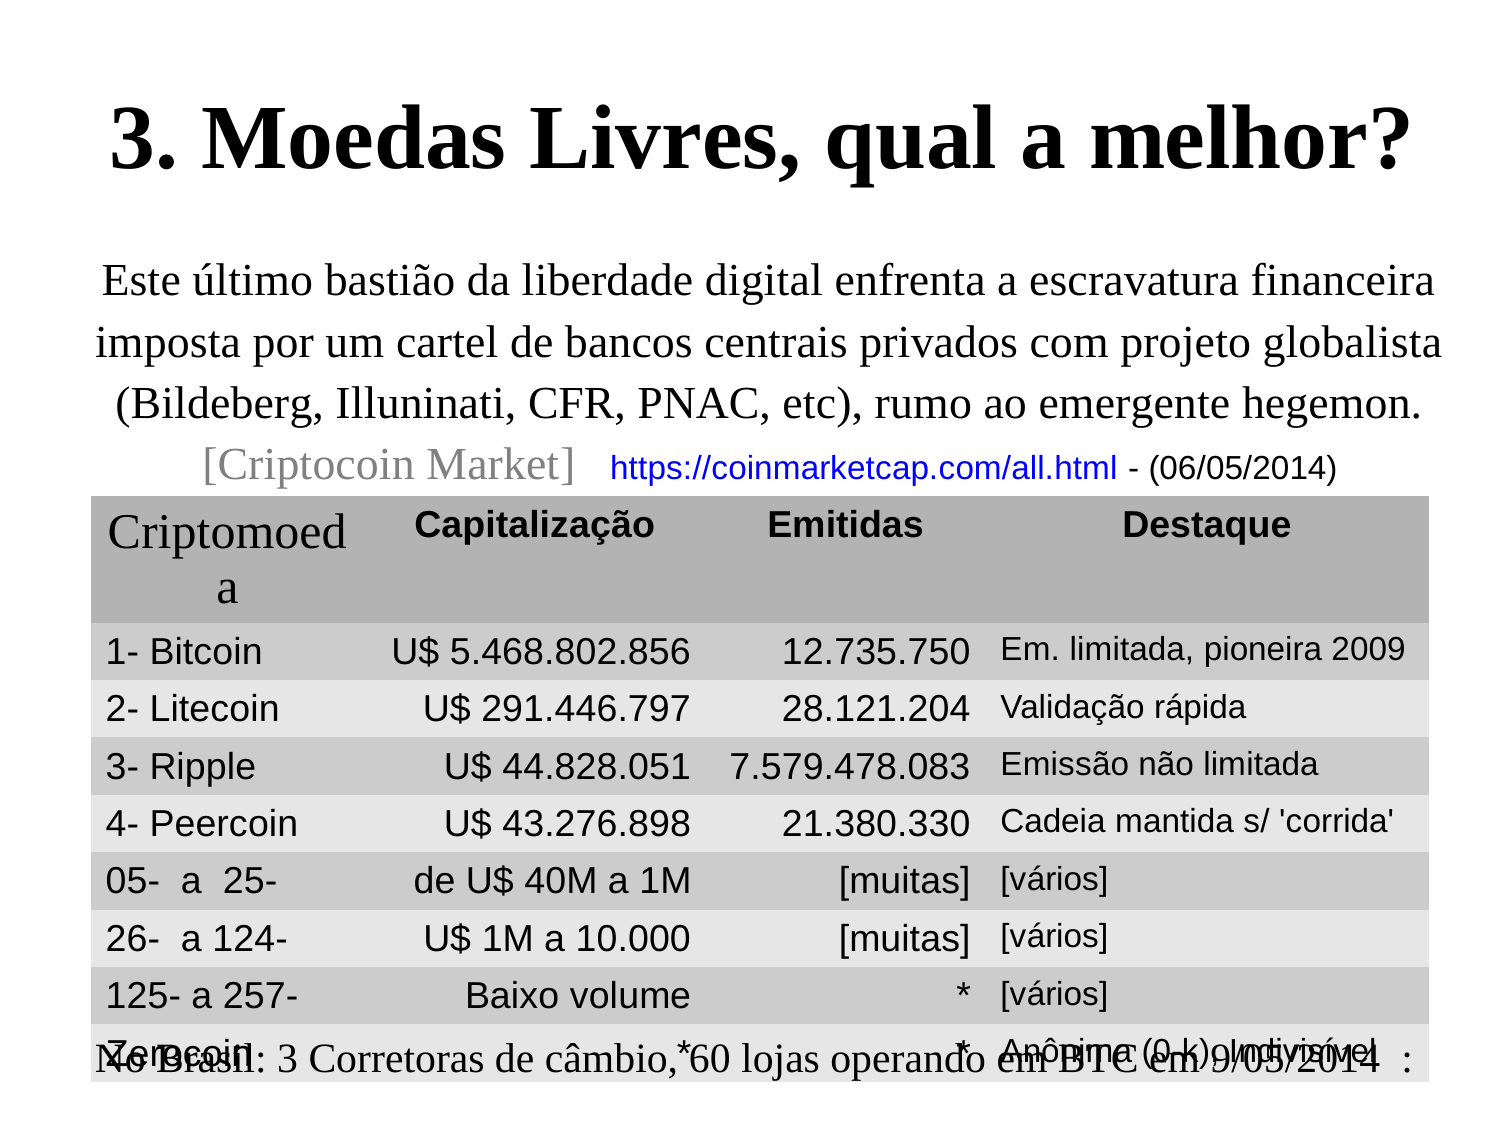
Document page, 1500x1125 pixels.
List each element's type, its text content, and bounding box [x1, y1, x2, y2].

table_cell Validação rápida [986, 680, 1429, 737]
table_cell * [706, 967, 986, 1024]
table_cell 3- Ripple [91, 737, 364, 795]
table_cell 1- Bitcoin [91, 623, 364, 680]
text_box Este último bastião da liberdade digital enfrenta a escravatura financeira imposta por um cartel de bancos centrais privados com projeto globalista (Bildeberg, Illuninati, CFR, PNAC, etc), rumo ao emergente hegemon.[Criptocoin Market] https://coinmarketcap.com/all.html - (06/05/2014) [37, 244, 1449, 490]
table_cell [vários] [986, 910, 1429, 967]
table_header Criptomoeda [91, 496, 364, 623]
table_cell U$ 1M a 10.000 [364, 910, 706, 967]
table_cell U$ 291.446.797 [364, 680, 706, 737]
table_cell 2- Litecoin [91, 680, 364, 737]
table_cell Em. limitada, pioneira 2009 [986, 623, 1429, 680]
table_cell U$ 5.468.802.856 [364, 623, 706, 680]
table_cell 125- a 257- [91, 967, 364, 1024]
table_cell 12.735.750 [706, 623, 986, 680]
table_cell U$ 44.828.051 [364, 737, 706, 795]
table_cell 26- a 124- [91, 910, 364, 967]
text_box No Brasil: 3 Corretoras de câmbio, 60 lojas operando em BTC em 9/05/2014 : [94, 1035, 1414, 1082]
table_header Destaque [986, 496, 1429, 623]
table_cell Anônima (0-k), Indivisível [986, 1024, 1429, 1082]
table_cell [muitas] [706, 910, 986, 967]
table_cell Emissão não limitada [986, 737, 1429, 795]
table_cell [vários] [986, 852, 1429, 910]
table_cell * [706, 1024, 986, 1035]
table_cell 28.121.204 [706, 680, 986, 737]
table_cell Cadeia mantida s/ 'corrida' [986, 795, 1429, 852]
table_header Capitalização [364, 496, 706, 623]
table_header Emitidas [706, 496, 986, 623]
table_cell [vários] [986, 967, 1429, 1024]
table_cell de U$ 40M a 1M [364, 852, 706, 910]
table_cell 21.380.330 [706, 795, 986, 852]
table_cell U$ 43.276.898 [364, 795, 706, 852]
table_cell Zerocoin [91, 1024, 364, 1082]
table_cell 05- a 25- [91, 852, 364, 910]
table_cell 4- Peercoin [91, 795, 364, 852]
title 3. Moedas Livres, qual a melhor? [81, 63, 1444, 214]
table_cell 7.579.478.083 [706, 737, 986, 795]
table_cell Baixo volume [364, 967, 706, 1024]
table_cell [muitas] [706, 852, 986, 910]
table_cell * [364, 1024, 706, 1035]
